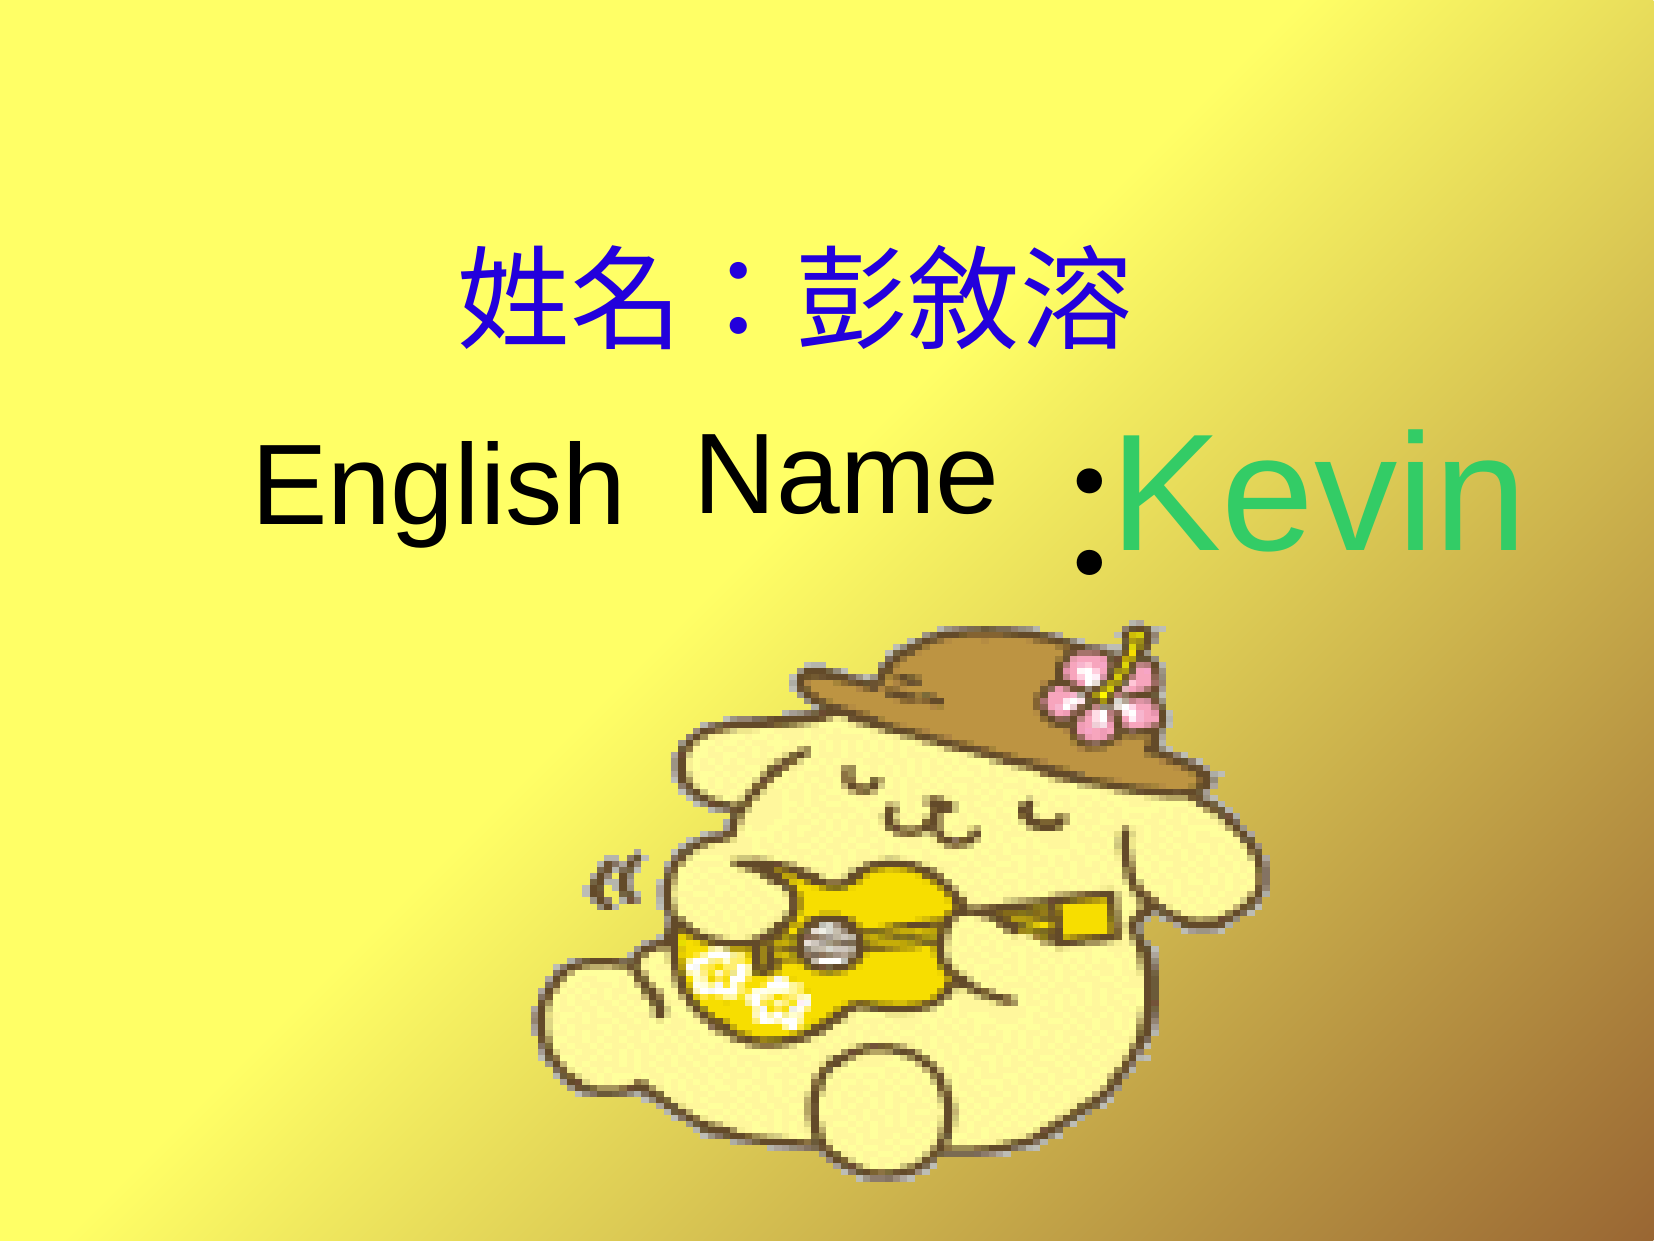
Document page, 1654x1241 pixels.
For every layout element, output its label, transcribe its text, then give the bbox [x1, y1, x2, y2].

text_box ： [991, 383, 1110, 620]
text_box English [236, 413, 650, 691]
picture [531, 620, 1270, 1182]
text_box Name [679, 402, 991, 591]
text_box Kevin [1095, 391, 1654, 639]
text_box 姓名：彭敘溶 [442, 202, 1182, 443]
